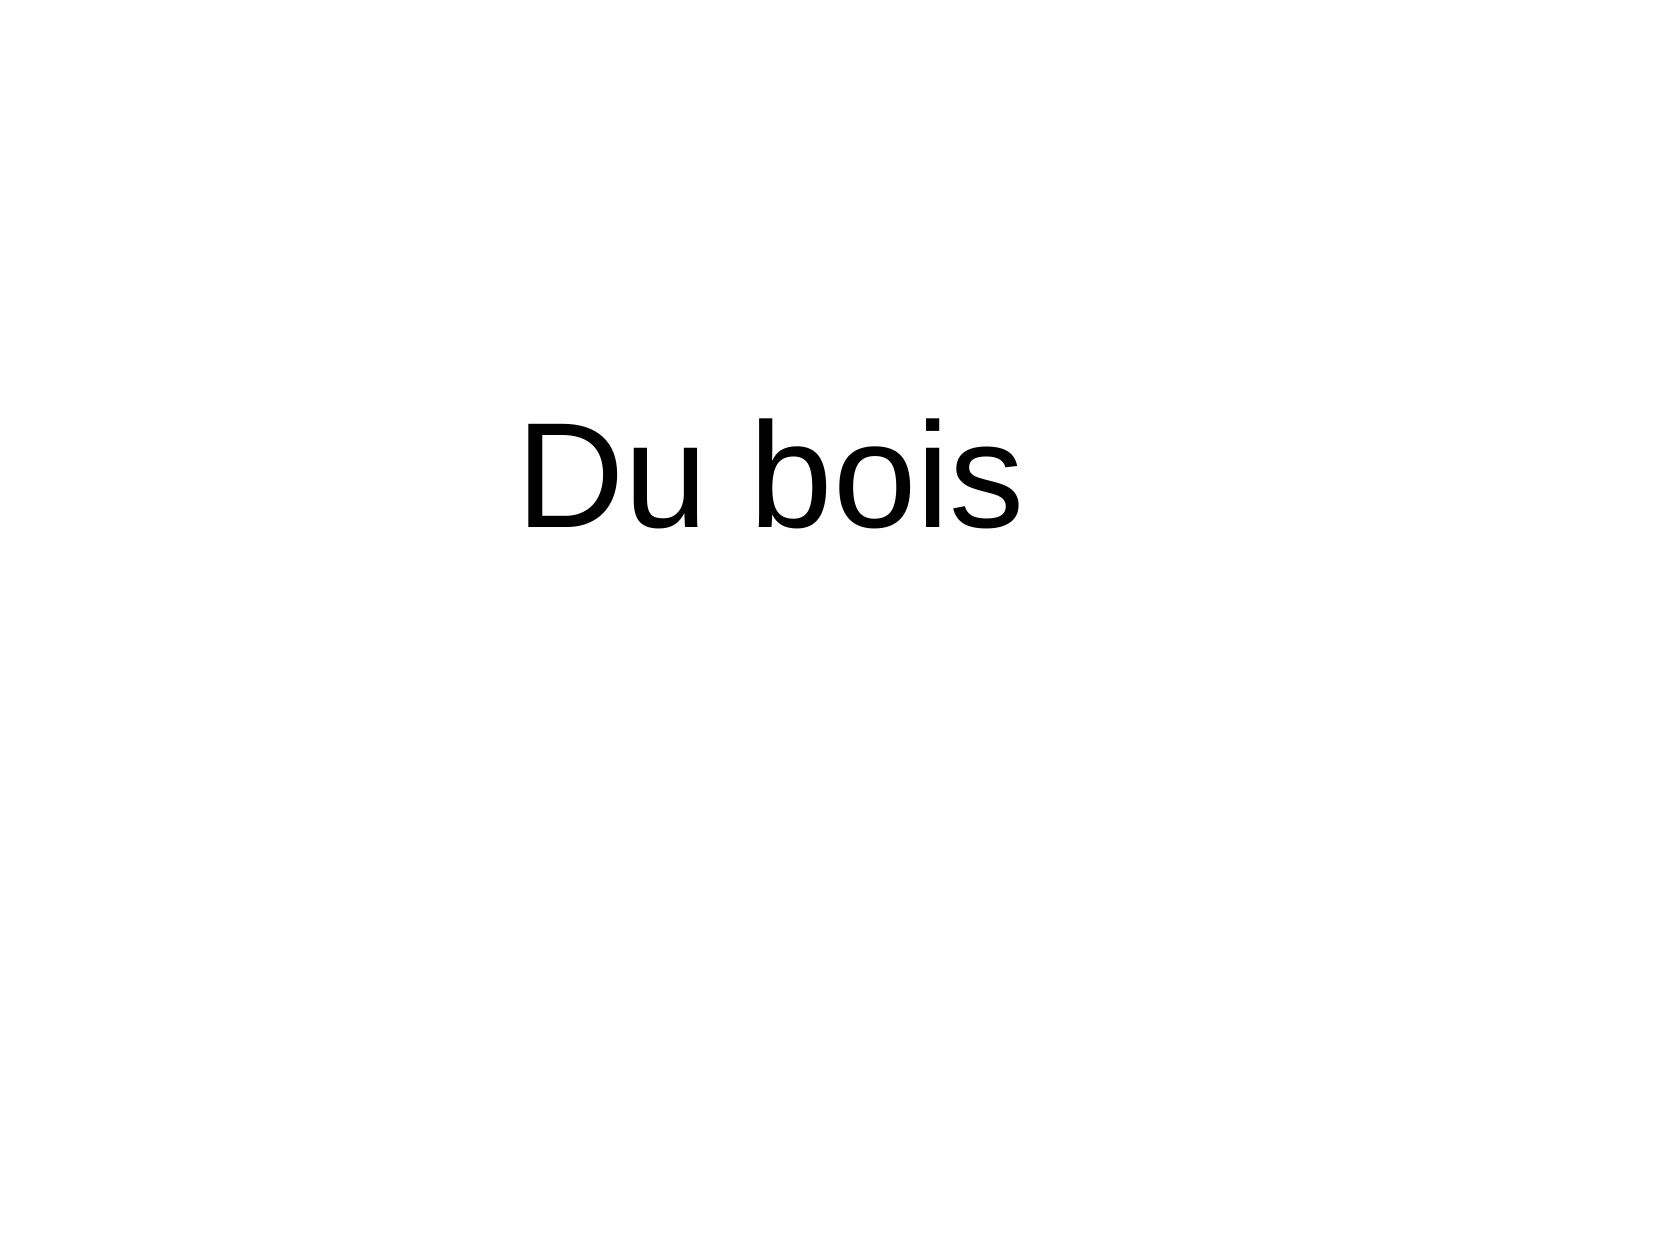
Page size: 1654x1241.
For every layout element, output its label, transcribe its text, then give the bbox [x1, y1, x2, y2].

text_box Du bois [501, 383, 1506, 567]
